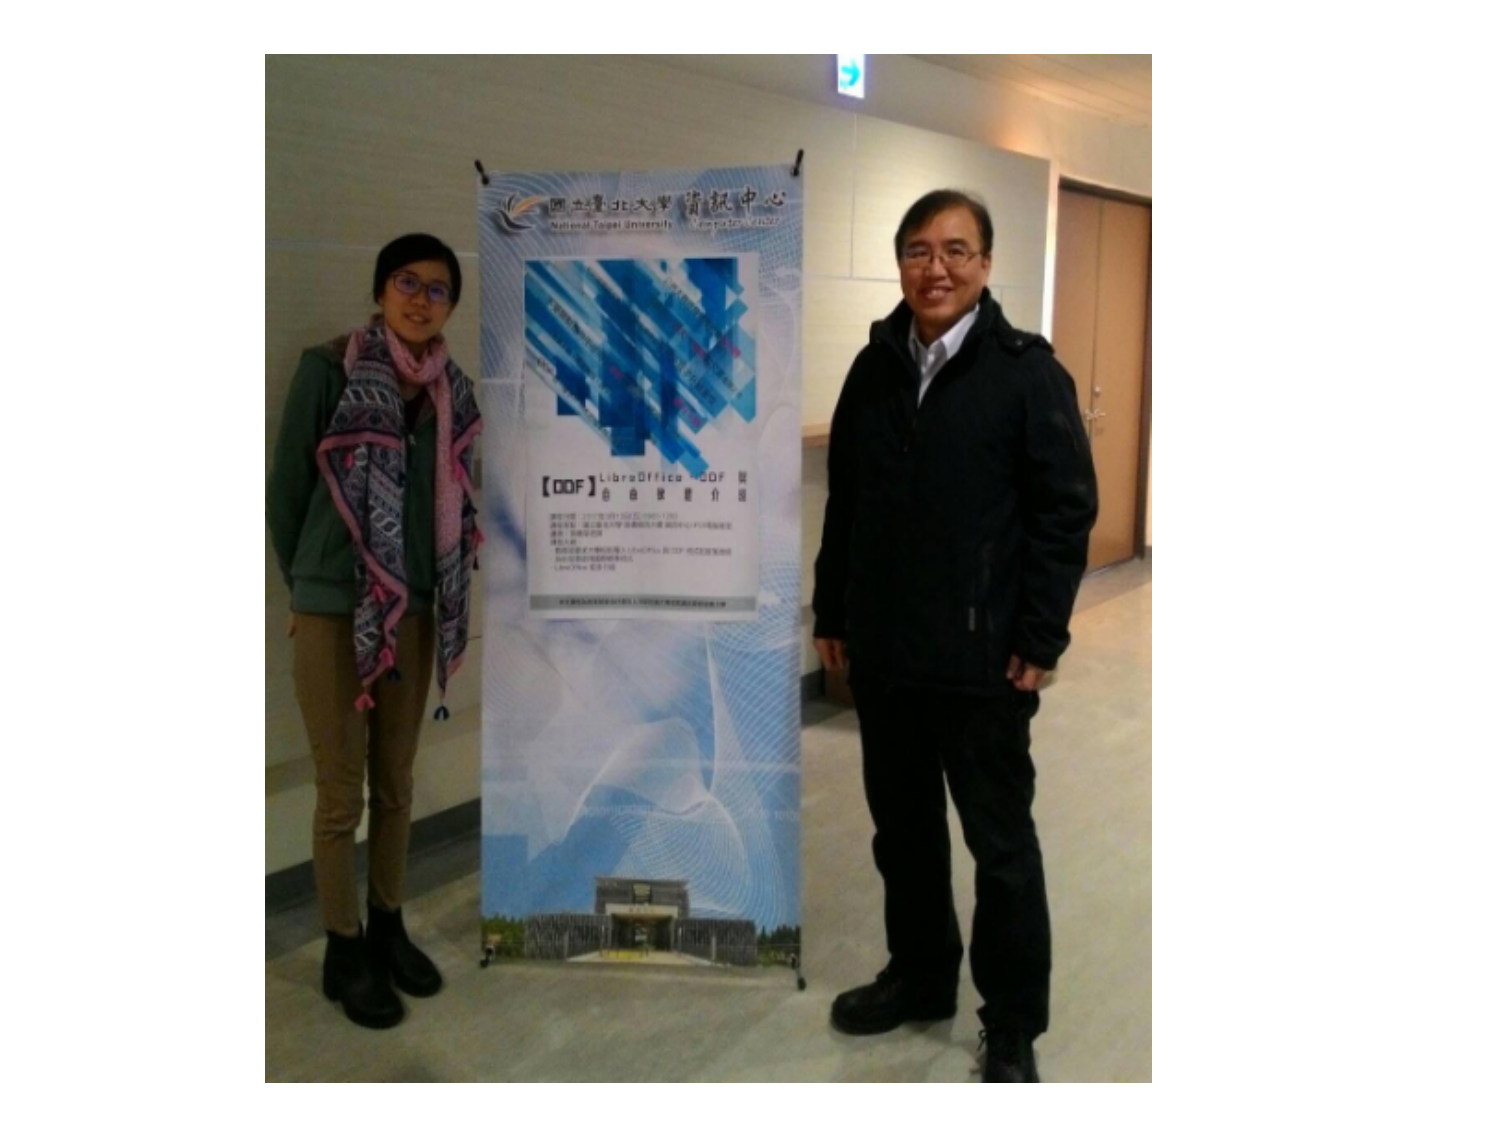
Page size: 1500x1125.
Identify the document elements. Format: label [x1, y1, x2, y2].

picture [265, 54, 1152, 1083]
